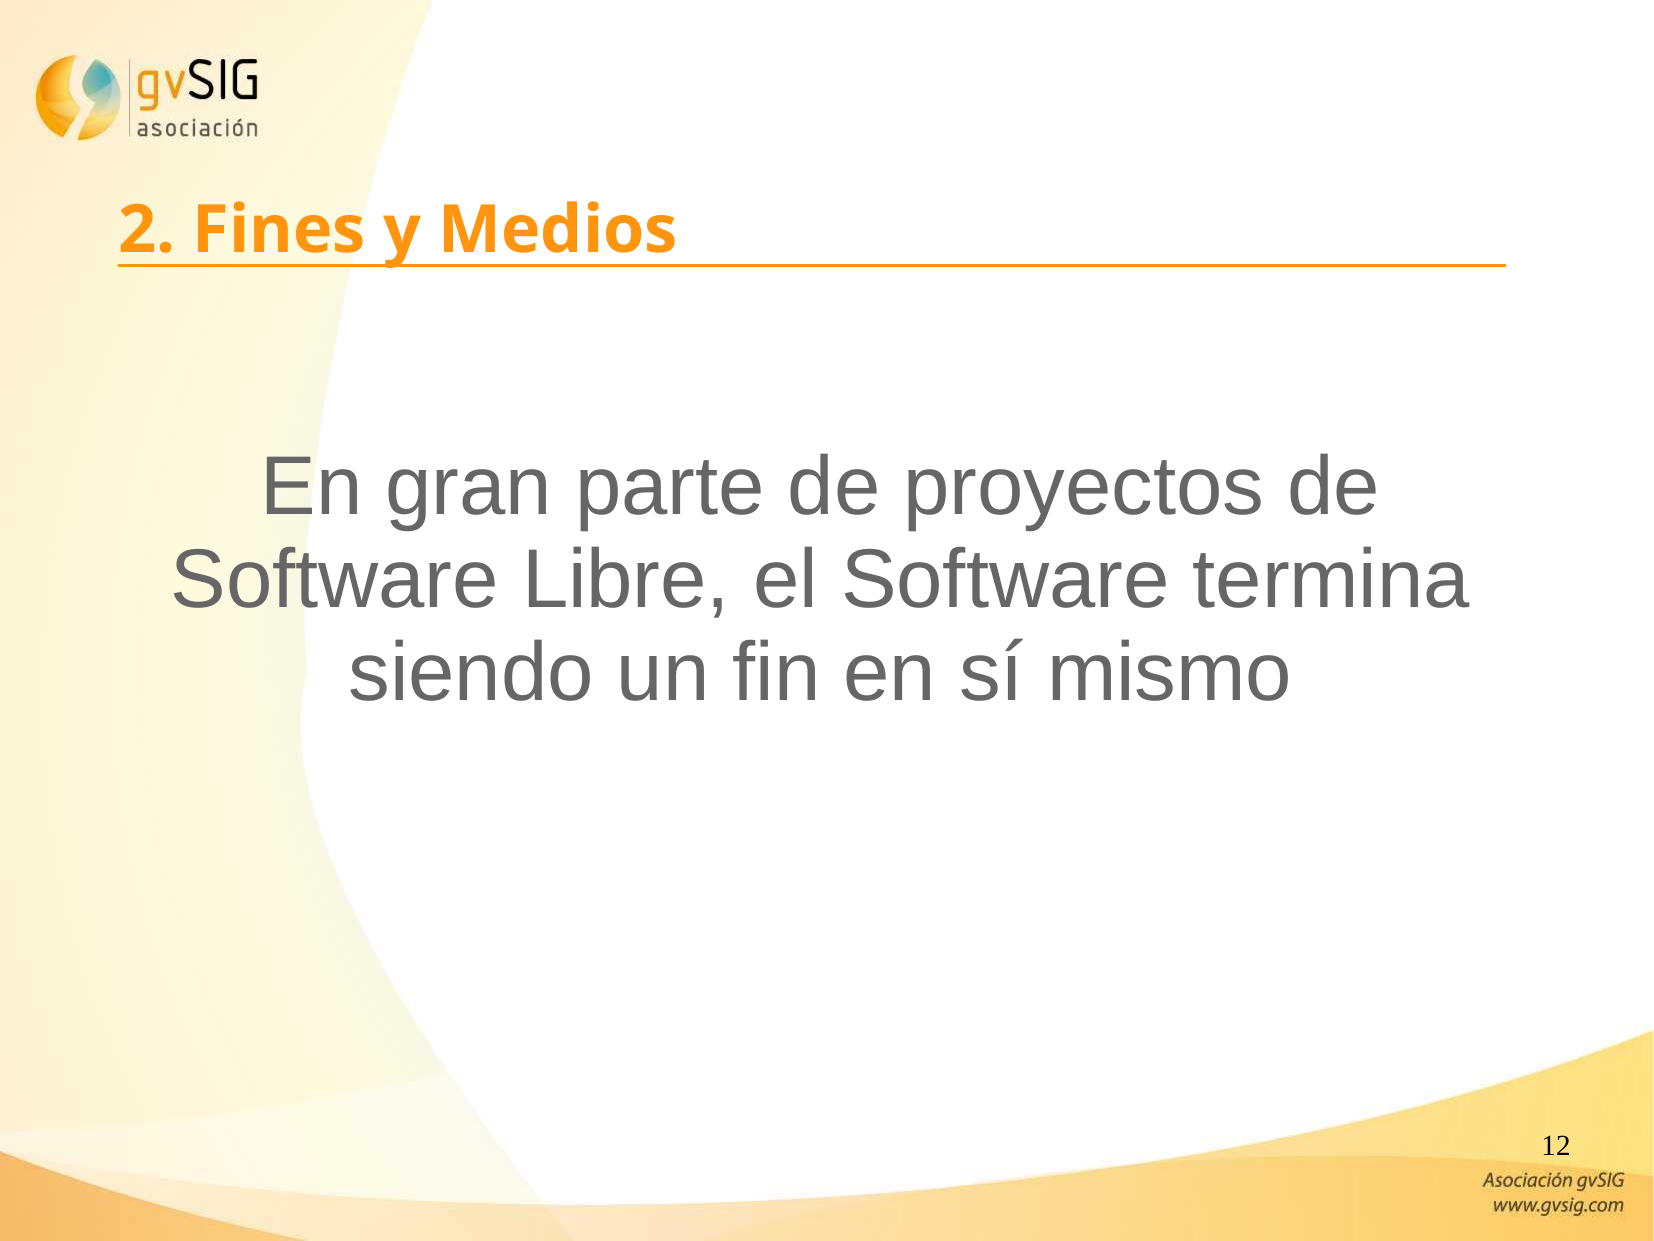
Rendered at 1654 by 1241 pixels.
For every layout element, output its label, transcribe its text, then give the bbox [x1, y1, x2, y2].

title 2. Fines y Medios [118, 177, 1607, 276]
picture [0, 0, 1654, 1241]
text_box En gran parte de proyectos de Software Libre, el Software termina siendo un fin en sí mismo [112, 432, 1530, 866]
